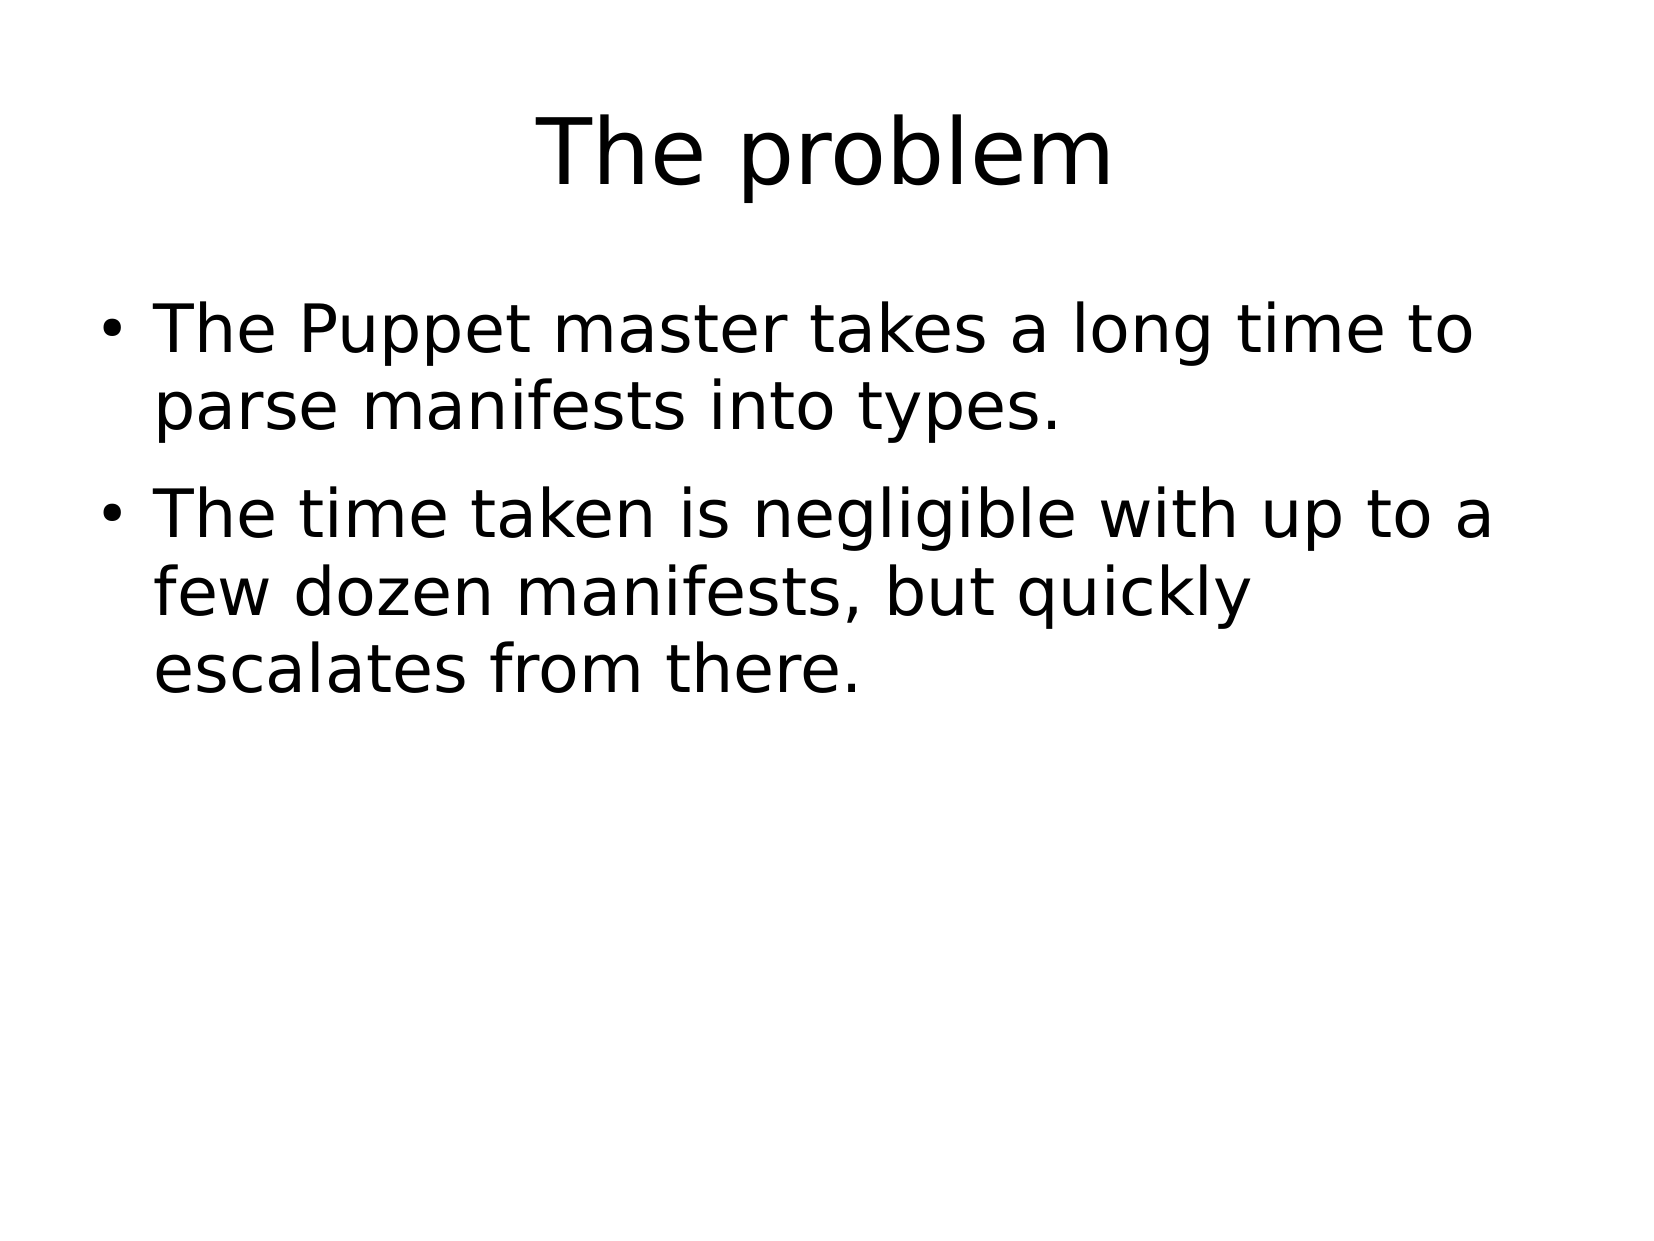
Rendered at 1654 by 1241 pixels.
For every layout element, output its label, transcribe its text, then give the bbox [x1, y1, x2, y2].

title The problem [82, 49, 1571, 257]
list The Puppet master takes a long time to parse manifests into types. The time taken is negligible with up to a few dozen manifests, but quickly escalates from there. [82, 290, 1571, 1010]
